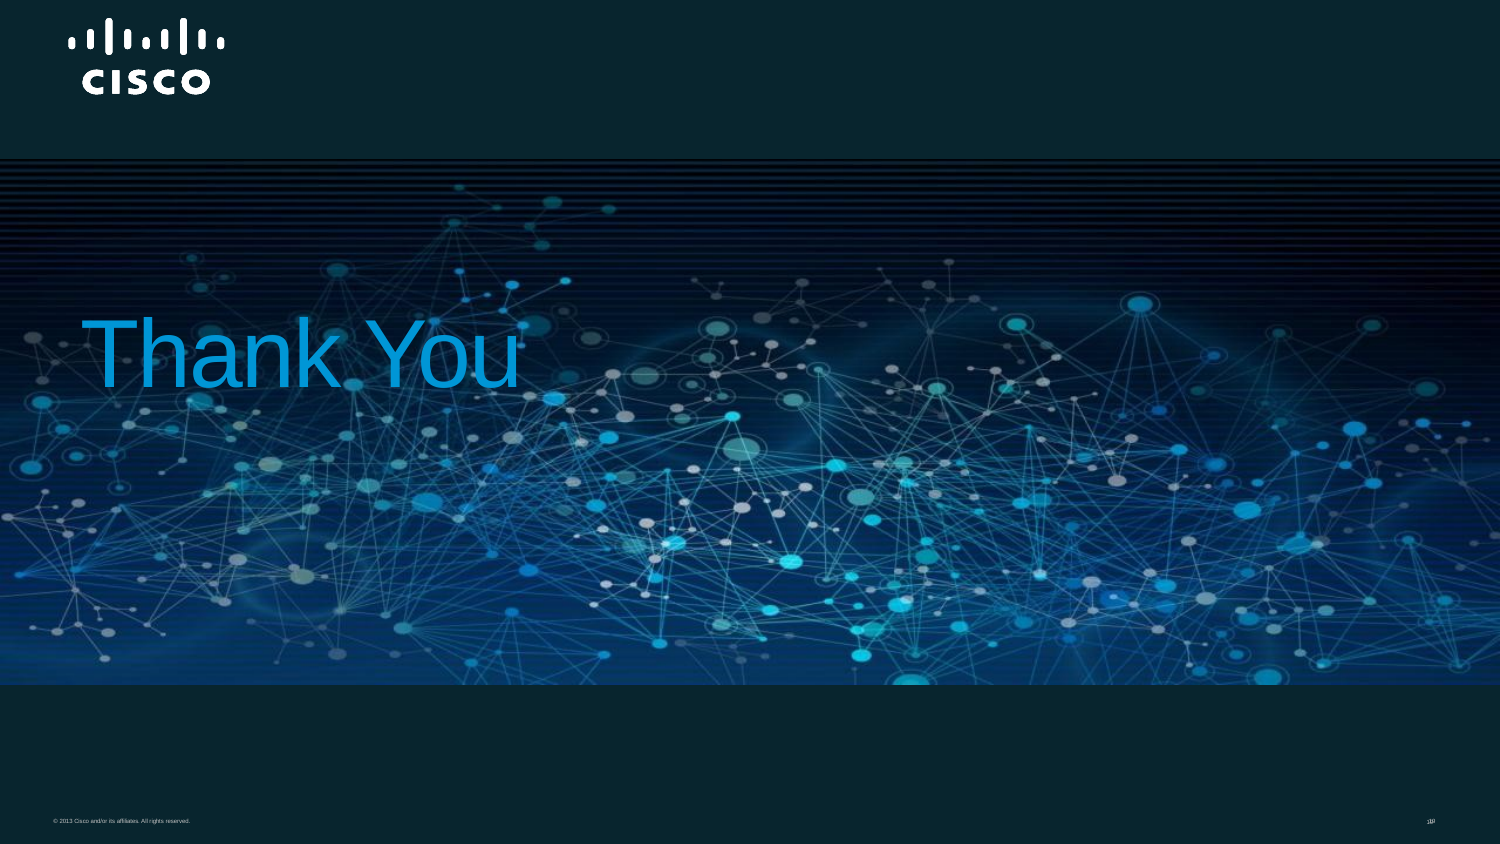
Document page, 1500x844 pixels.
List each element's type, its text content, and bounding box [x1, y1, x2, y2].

text_box [181, 69, 210, 95]
picture [898, 680, 918, 685]
title Thank You [68, 252, 906, 428]
text_box [82, 69, 104, 95]
text_box [161, 29, 169, 50]
text_box [153, 69, 175, 95]
text_box [68, 37, 76, 50]
text_box [198, 29, 206, 50]
text_box [180, 18, 187, 55]
text_box [112, 70, 120, 94]
text_box [87, 29, 94, 50]
text_box [142, 37, 150, 50]
picture [0, 159, 1500, 685]
text_box [128, 69, 147, 95]
text_box [124, 29, 132, 50]
text_box [105, 18, 113, 55]
text_box [217, 37, 225, 50]
